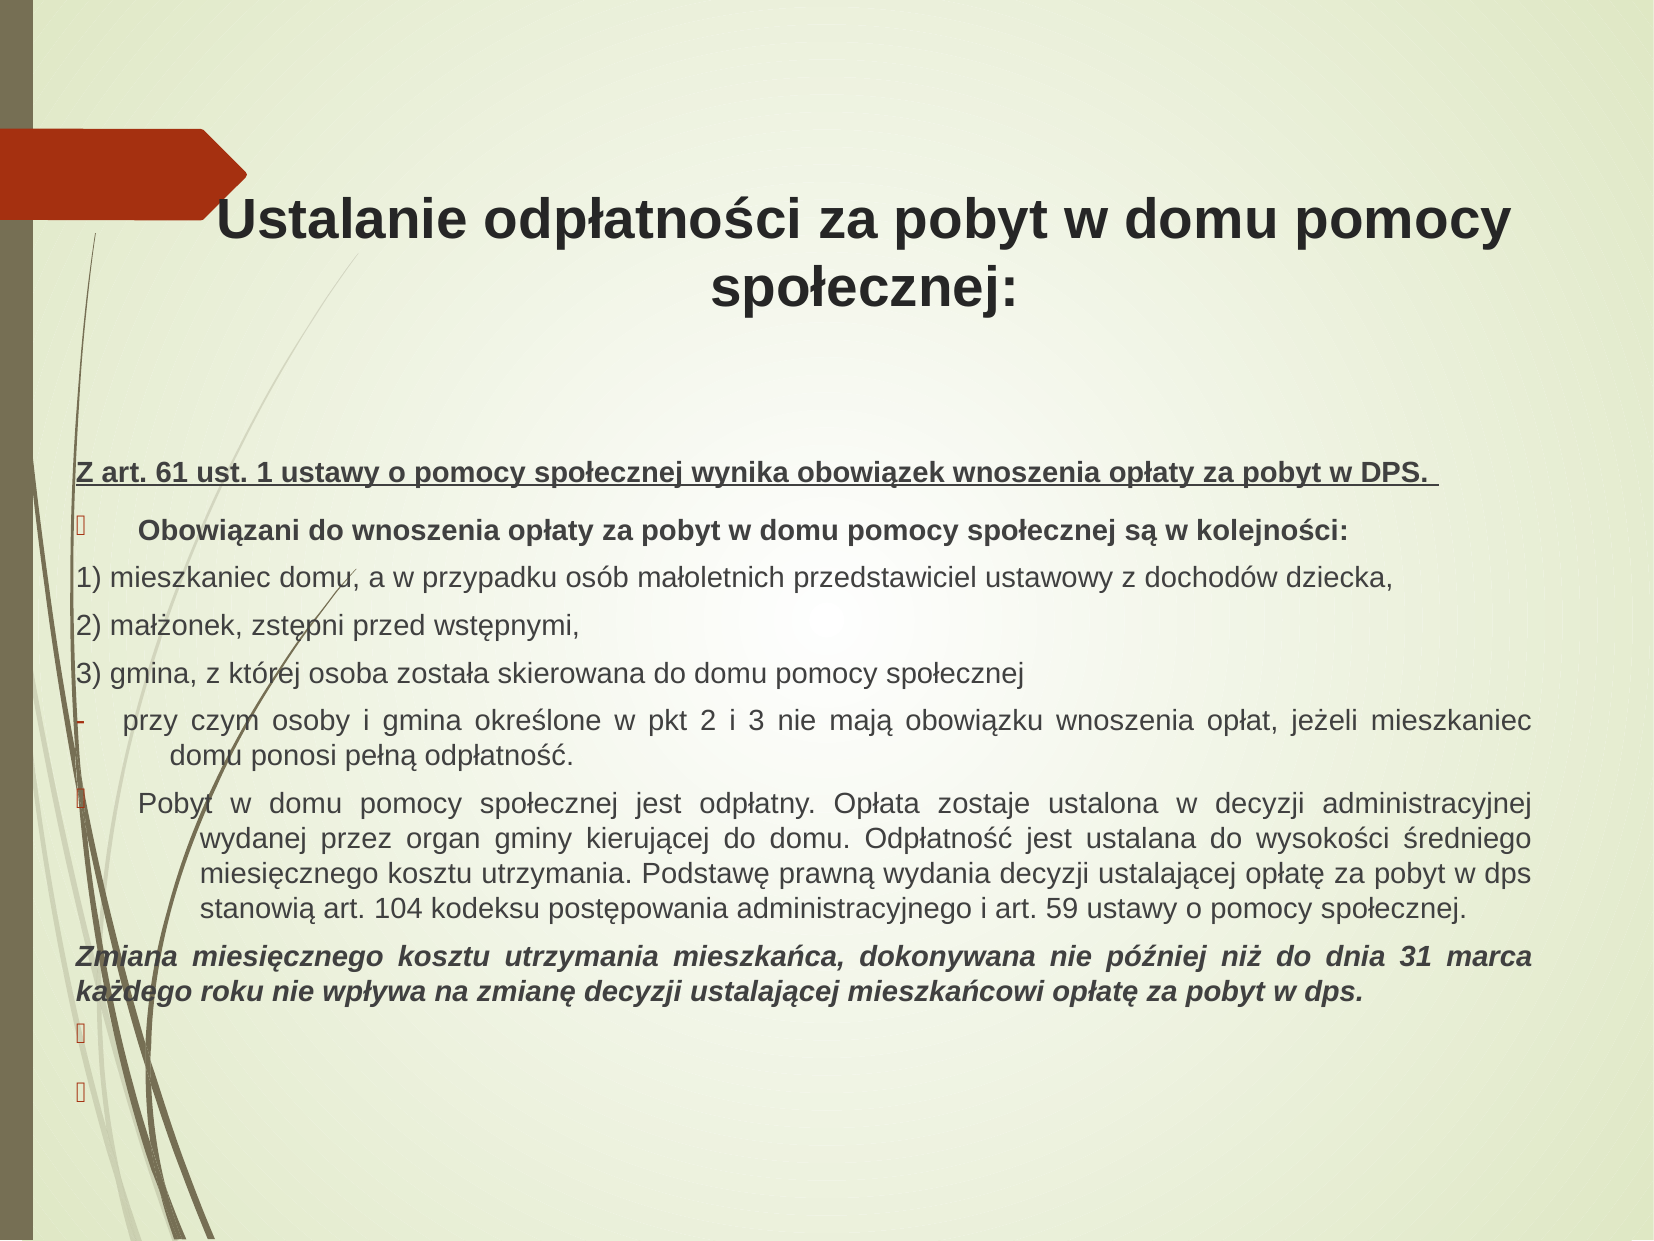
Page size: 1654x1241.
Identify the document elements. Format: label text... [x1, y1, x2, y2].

list Z art. 61 ust. 1 ustawy o pomocy społecznej wynika obowiązek wnoszenia opłaty za pobyt w DPS. Obowiązani do wnoszenia opłaty za pobyt w domu pomocy społecznej są w kolejności: 1) mieszkaniec domu, a w przypadku osób małoletnich przedstawiciel ustawowy z dochodów dziecka, 2) małżonek, zstępni przed wstępnymi, 3) gmina, z której osoba została skierowana do domu pomocy społecznej przy czym osoby i gmina określone w pkt 2 i 3 nie mają obowiązku wnoszenia opłat, jeżeli mieszkaniec domu ponosi pełną odpłatność. Pobyt w domu pomocy społecznej jest odpłatny. Opłata zostaje ustalona w decyzji administracyjnej wydanej przez organ gminy kierującej do domu. Odpłatność jest ustalana do wysokości średniego miesięcznego kosztu utrzymania. Podstawę prawną wydania decyzji ustalającej opłatę za pobyt w dps stanowią art. 104 kodeksu postępowania administracyjnego i art. 59 ustawy o pomocy społecznej. Zmiana miesięcznego kosztu utrzymania mieszkańca, dokonywana nie później niż do dnia 31 marca każdego roku nie wpływa na zmianę decyzji ustalającej mieszkańcowi opłatę za pobyt w dps. [60, 387, 1549, 1206]
title Ustalanie odpłatności za pobyt w domu pomocy społecznej: [192, 112, 1538, 387]
